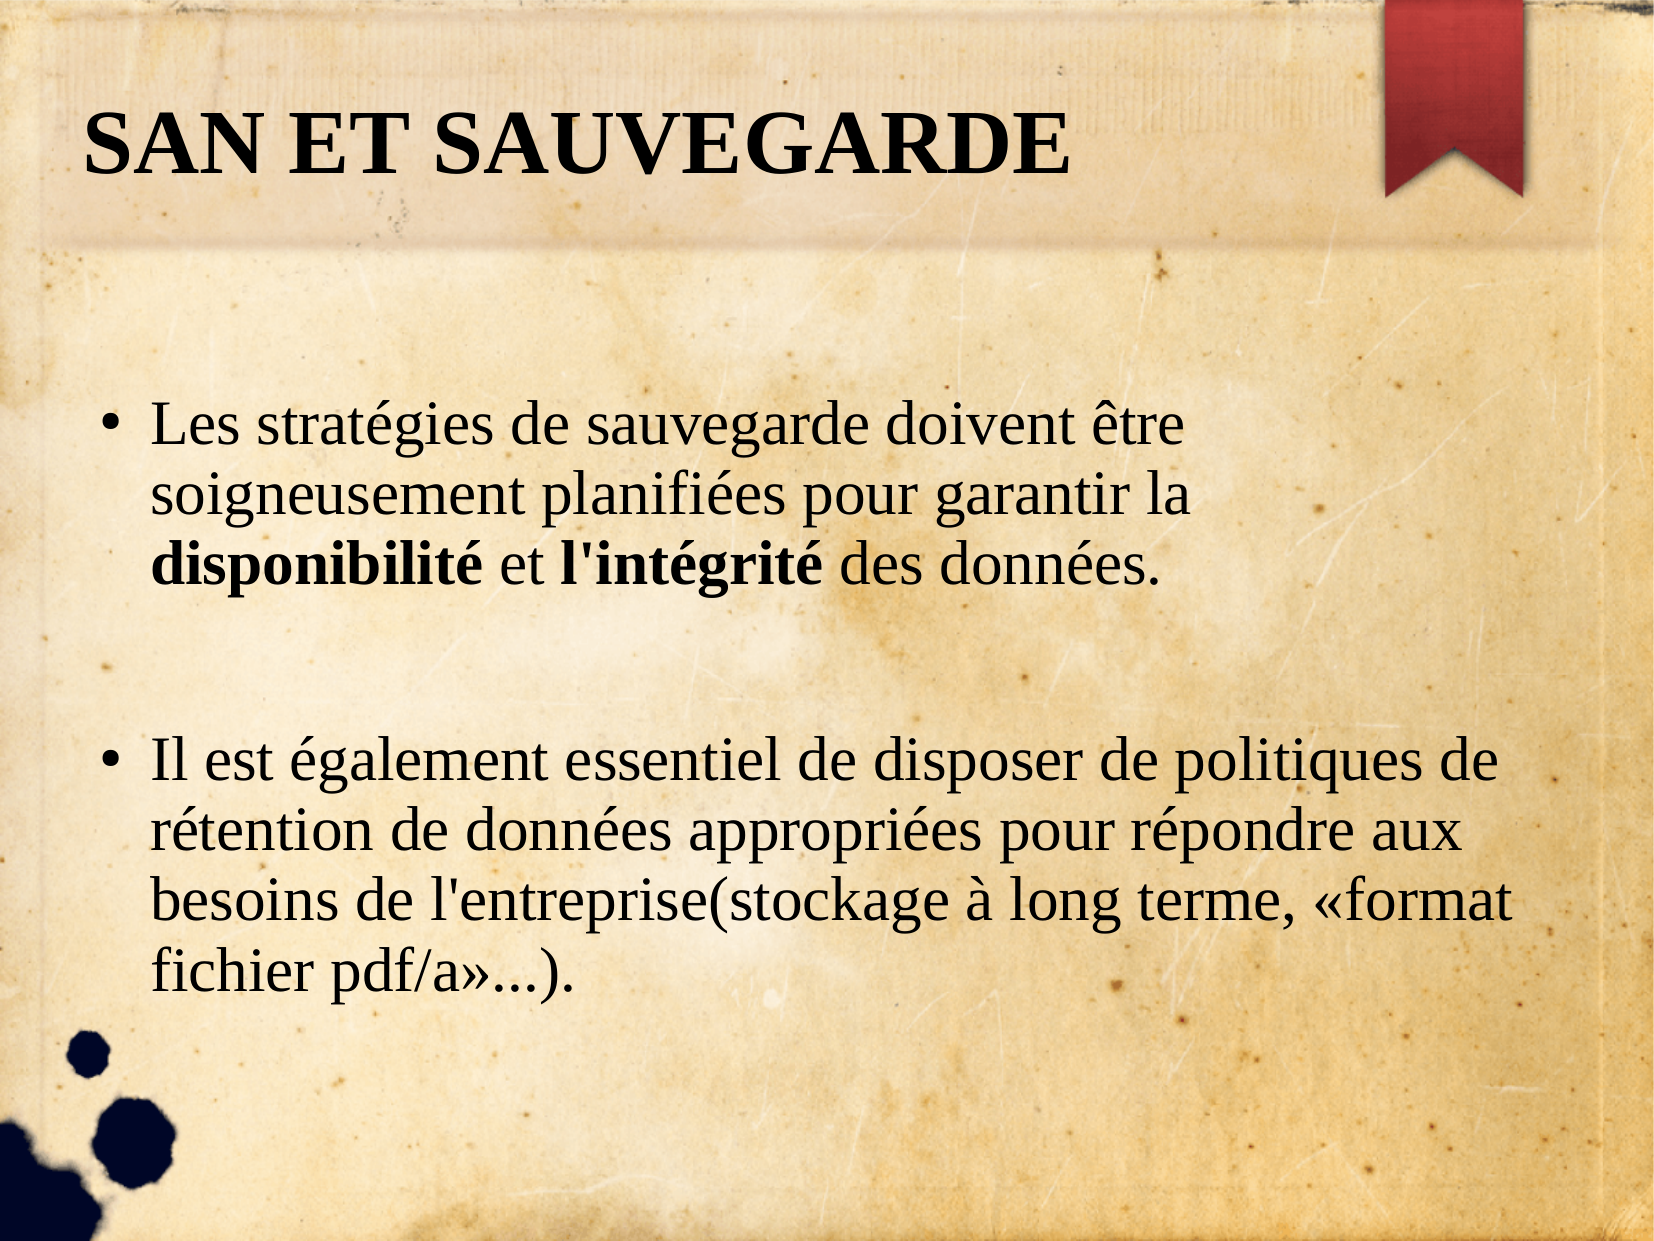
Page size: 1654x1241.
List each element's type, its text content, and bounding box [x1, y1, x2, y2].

picture [0, 0, 1654, 1241]
title SAN ET SAUVEGARDE [82, 49, 1347, 237]
list Les stratégies de sauvegarde doivent être soigneusement planifiées pour garantir la disponibilité et l'intégrité des données. Il est également essentiel de disposer de politiques de rétention de données appropriées pour répondre aux besoins de l'entreprise(stockage à long terme, «format fichier pdf/a»...). [82, 290, 1538, 1010]
